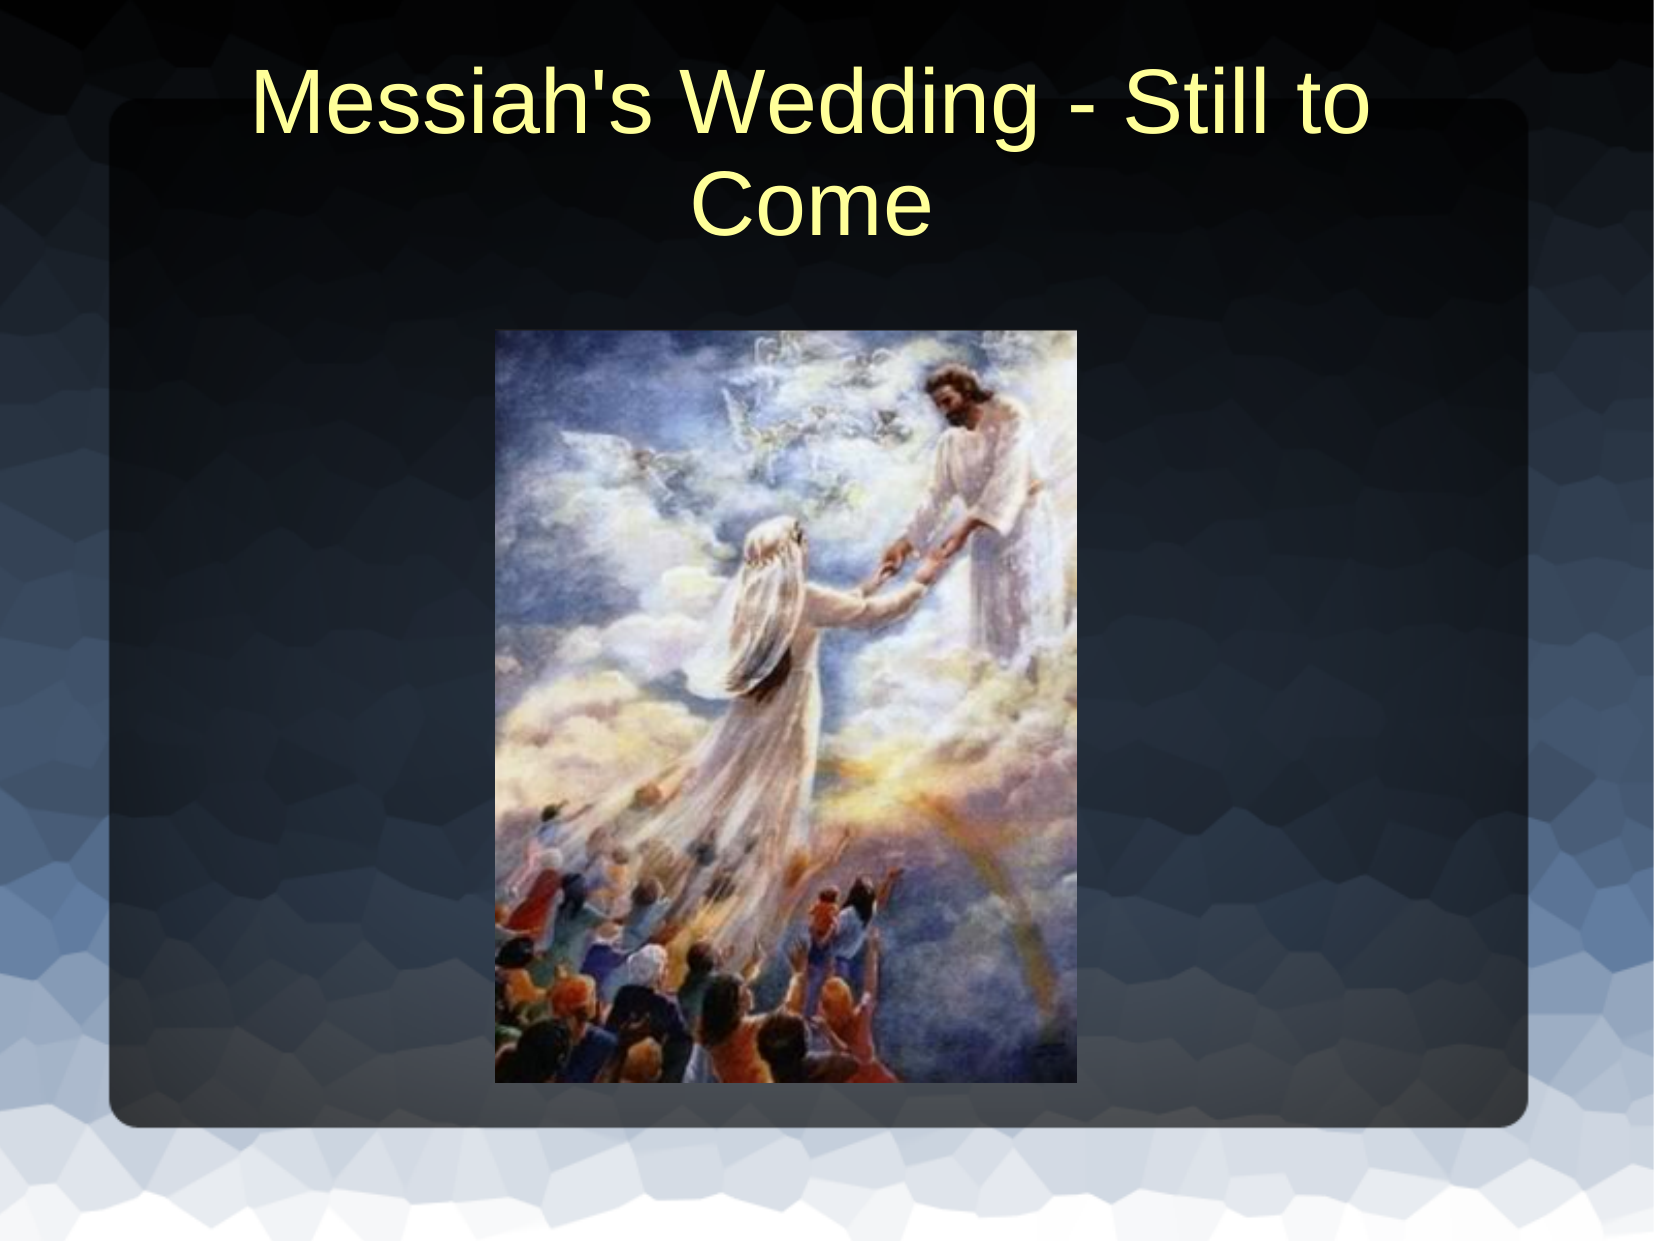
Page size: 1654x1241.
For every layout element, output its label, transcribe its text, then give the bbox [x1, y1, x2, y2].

title Messiah's Wedding - Still to Come [118, 49, 1506, 257]
picture [0, 0, 1654, 1241]
